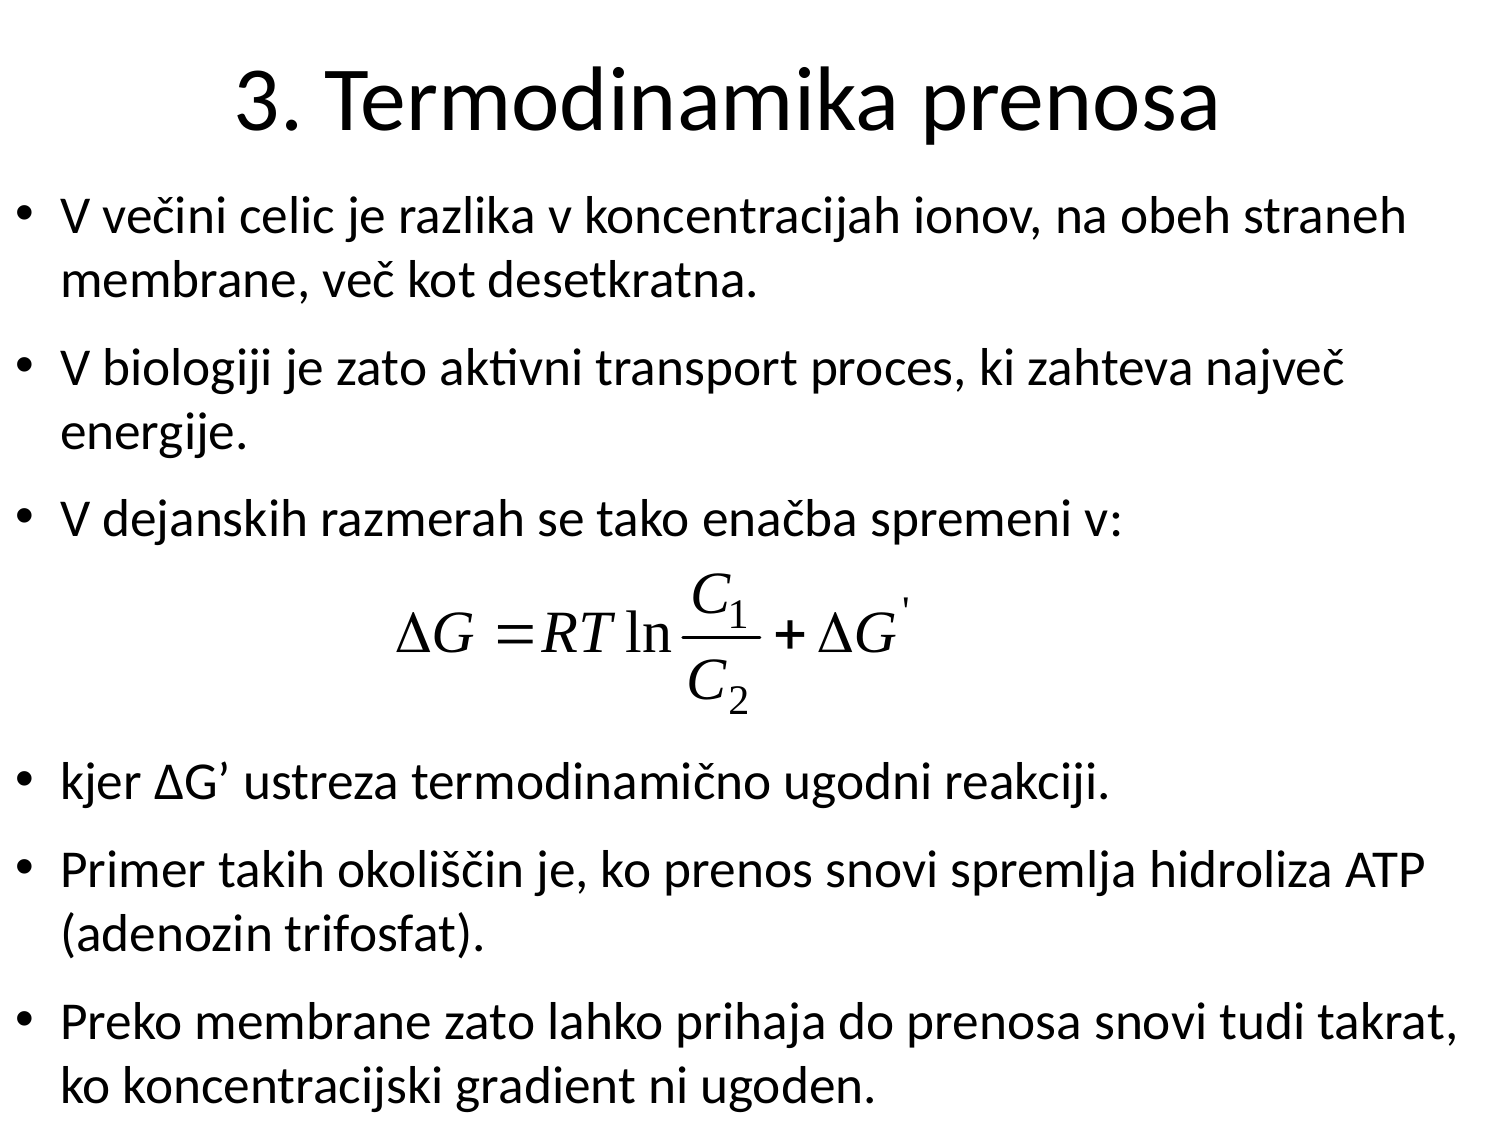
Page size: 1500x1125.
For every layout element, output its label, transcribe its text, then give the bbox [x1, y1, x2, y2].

list V večini celic je razlika v koncentracijah ionov, na obeh straneh membrane, več kot desetkratna. V biologiji je zato aktivni transport proces, ki zahteva največ energije. V dejanskih razmerah se tako enačba spremeni v: kjer ΔG’ ustreza termodinamično ugodni reakciji. Primer takih okoliščin je, ko prenos snovi spremlja hidroliza ATP (adenozin trifosfat). Preko membrane zato lahko prihaja do prenosa snovi tudi takrat, ko koncentracijski gradient ni ugoden. [0, 172, 1500, 1125]
chart [383, 550, 924, 731]
title 3. Termodinamika prenosa [53, 0, 1404, 172]
